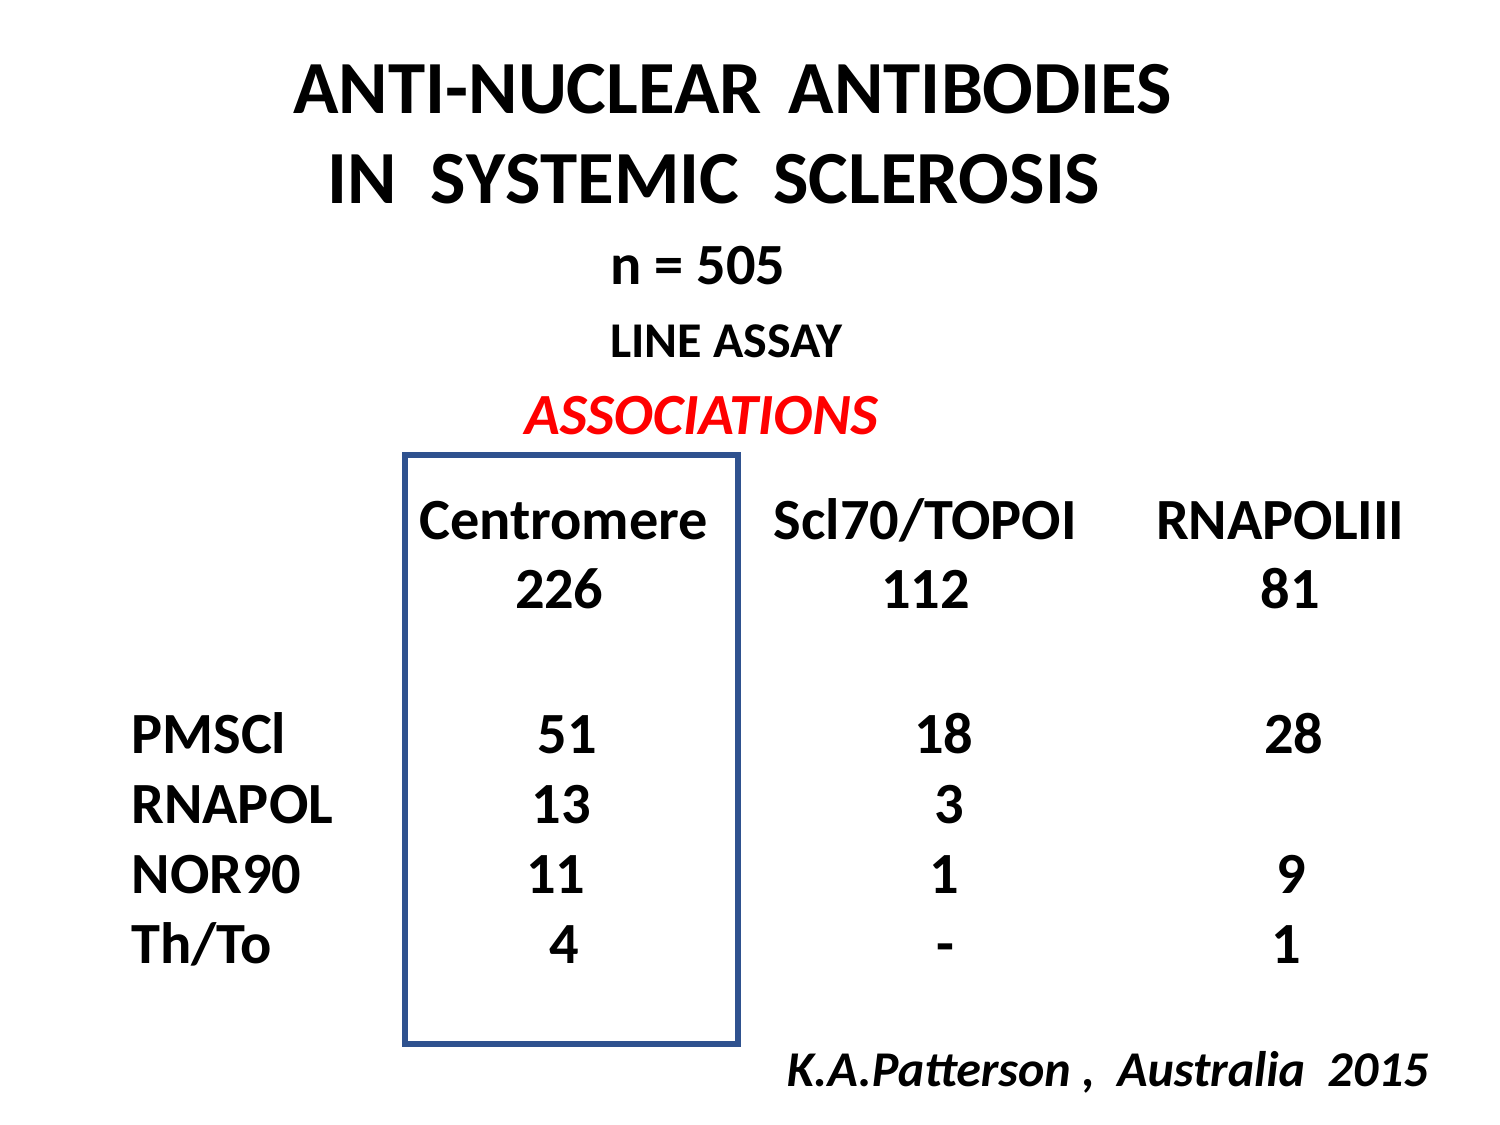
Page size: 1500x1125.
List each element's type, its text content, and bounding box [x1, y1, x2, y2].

text_box 226 112 81 [741, 542, 1361, 629]
text_box K.A.Patterson , Australia 2015 [738, 1028, 1453, 1105]
text_box PMSCl 51 18 28 RNAPOL 13 3 NOR90 11 1 9 Th/To 4 - 1 [408, 688, 735, 986]
text_box PMSCl 51 18 28 RNAPOL 13 3 NOR90 11 1 9 Th/To 4 - 1 [741, 688, 1355, 986]
text_box Centromere Scl70/TOPOI RNAPOLIII [741, 473, 1433, 560]
text_box Centromere Scl70/TOPOI RNAPOLIII [408, 473, 735, 560]
text_box PMSCl 51 18 28 RNAPOL 13 3 NOR90 11 1 9 Th/To 4 - 1 [116, 688, 402, 986]
text_box ASSOCIATIONS [509, 369, 901, 455]
text_box n = 505 [595, 219, 803, 299]
text_box 226 112 81 [500, 542, 735, 629]
text_box ANTI-NUCLEAR ANTIBODIES IN SYSTEMIC SCLEROSIS [278, 30, 1196, 309]
text_box LINE ASSAY [595, 299, 860, 376]
